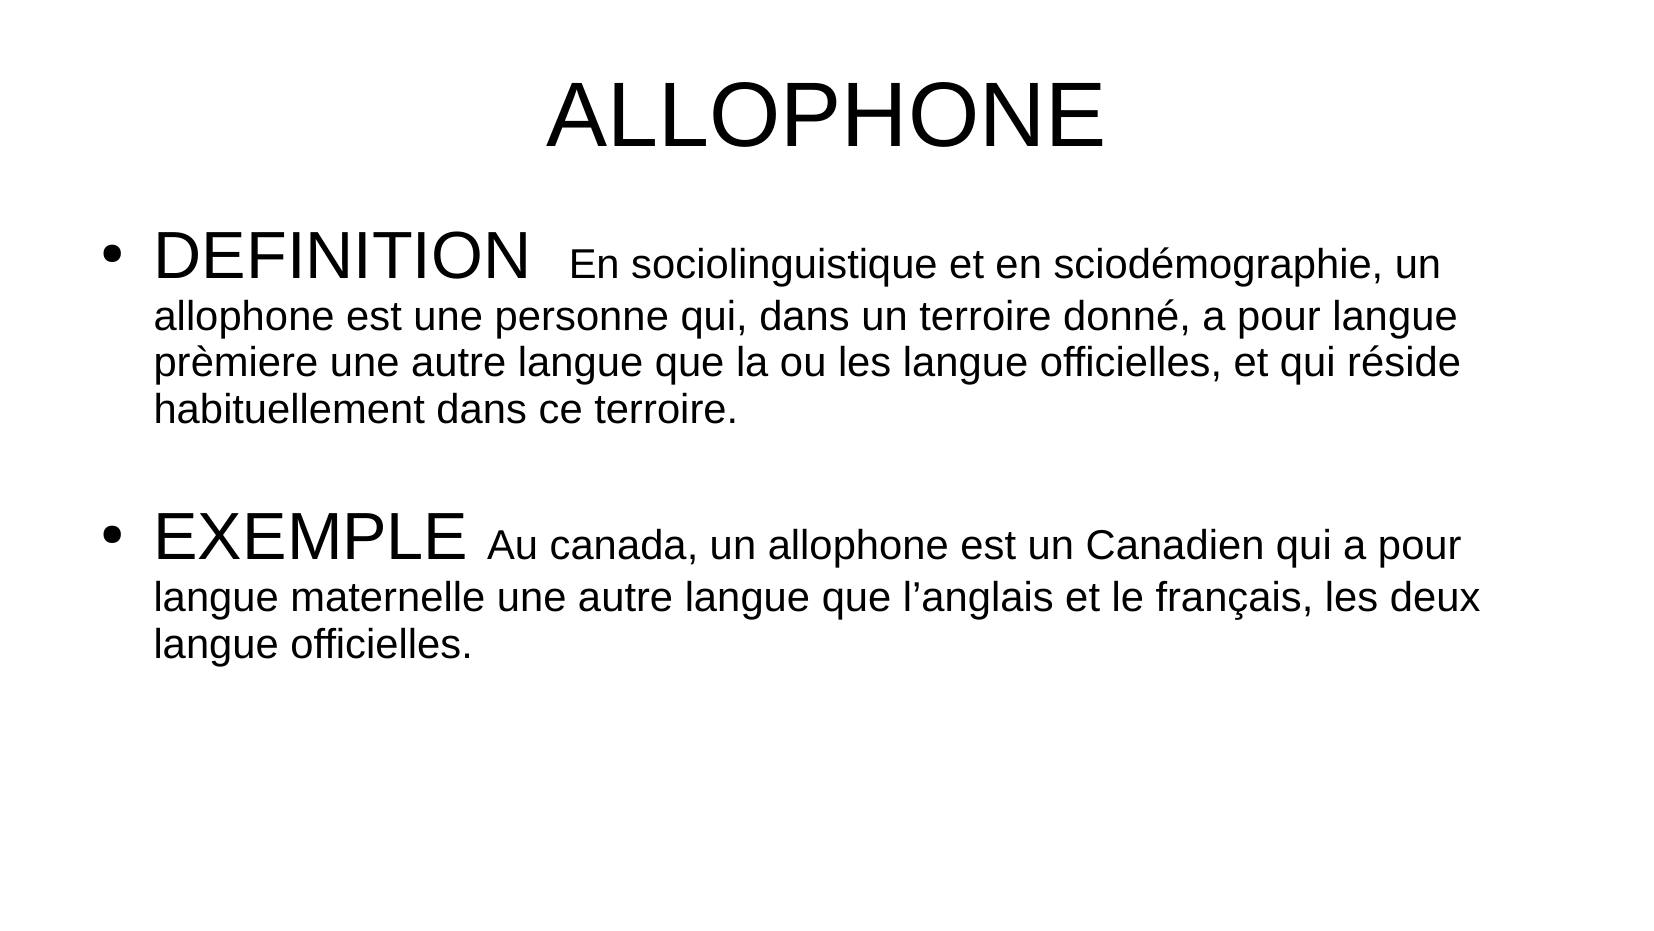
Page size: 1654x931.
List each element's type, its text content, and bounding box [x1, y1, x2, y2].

list EXEMPLE Au canada, un allophone est un Canadien qui a pour langue maternelle une autre langue que l’anglais et le français, les deux langue officielles. [82, 499, 1571, 757]
list DEFINITION En sociolinguistique et en sciodémographie, un allophone est une personne qui, dans un terroire donné, a pour langue prèmiere une autre langue que la ou les langue officielles, et qui réside habituellement dans ce terroire. [82, 217, 1571, 475]
title ALLOPHONE [82, 37, 1571, 193]
